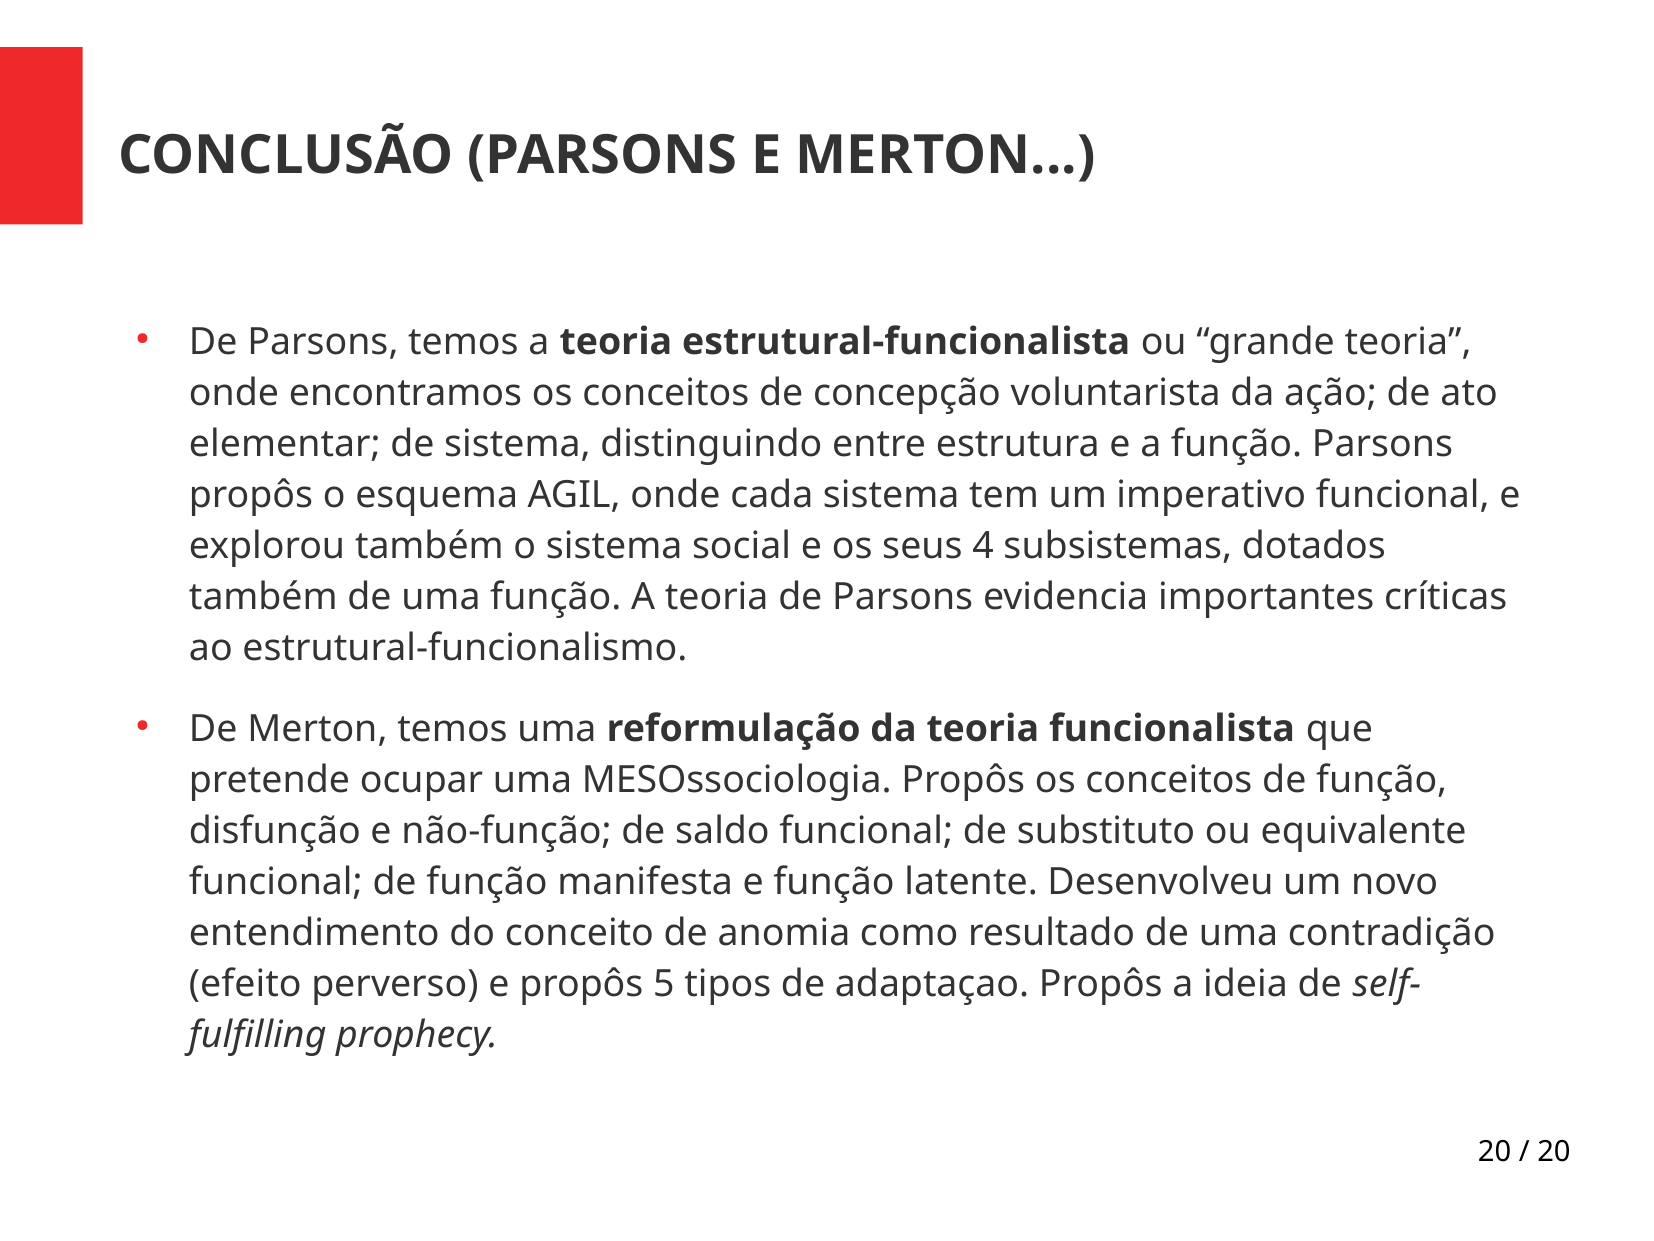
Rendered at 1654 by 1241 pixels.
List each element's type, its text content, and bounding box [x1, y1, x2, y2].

title CONCLUSÃO (PARSONS E MERTON...) [118, 49, 1571, 257]
list De Parsons, temos a teoria estrutural-funcionalista ou “grande teoria”, onde encontramos os conceitos de concepção voluntarista da ação; de ato elementar; de sistema, distinguindo entre estrutura e a função. Parsons propôs o esquema AGIL, onde cada sistema tem um imperativo funcional, e explorou também o sistema social e os seus 4 subsistemas, dotados também de uma função. A teoria de Parsons evidencia importantes críticas ao estrutural-funcionalismo. De Merton, temos uma reformulação da teoria funcionalista que pretende ocupar uma MESOssociologia. Propôs os conceitos de função, disfunção e não-função; de saldo funcional; de substituto ou equivalente funcional; de função manifesta e função latente. Desenvolveu um novo entendimento do conceito de anomia como resultado de uma contradição (efeito perverso) e propôs 5 tipos de adaptaçao. Propôs a ideia de self-fulfilling prophecy. [118, 153, 1536, 873]
